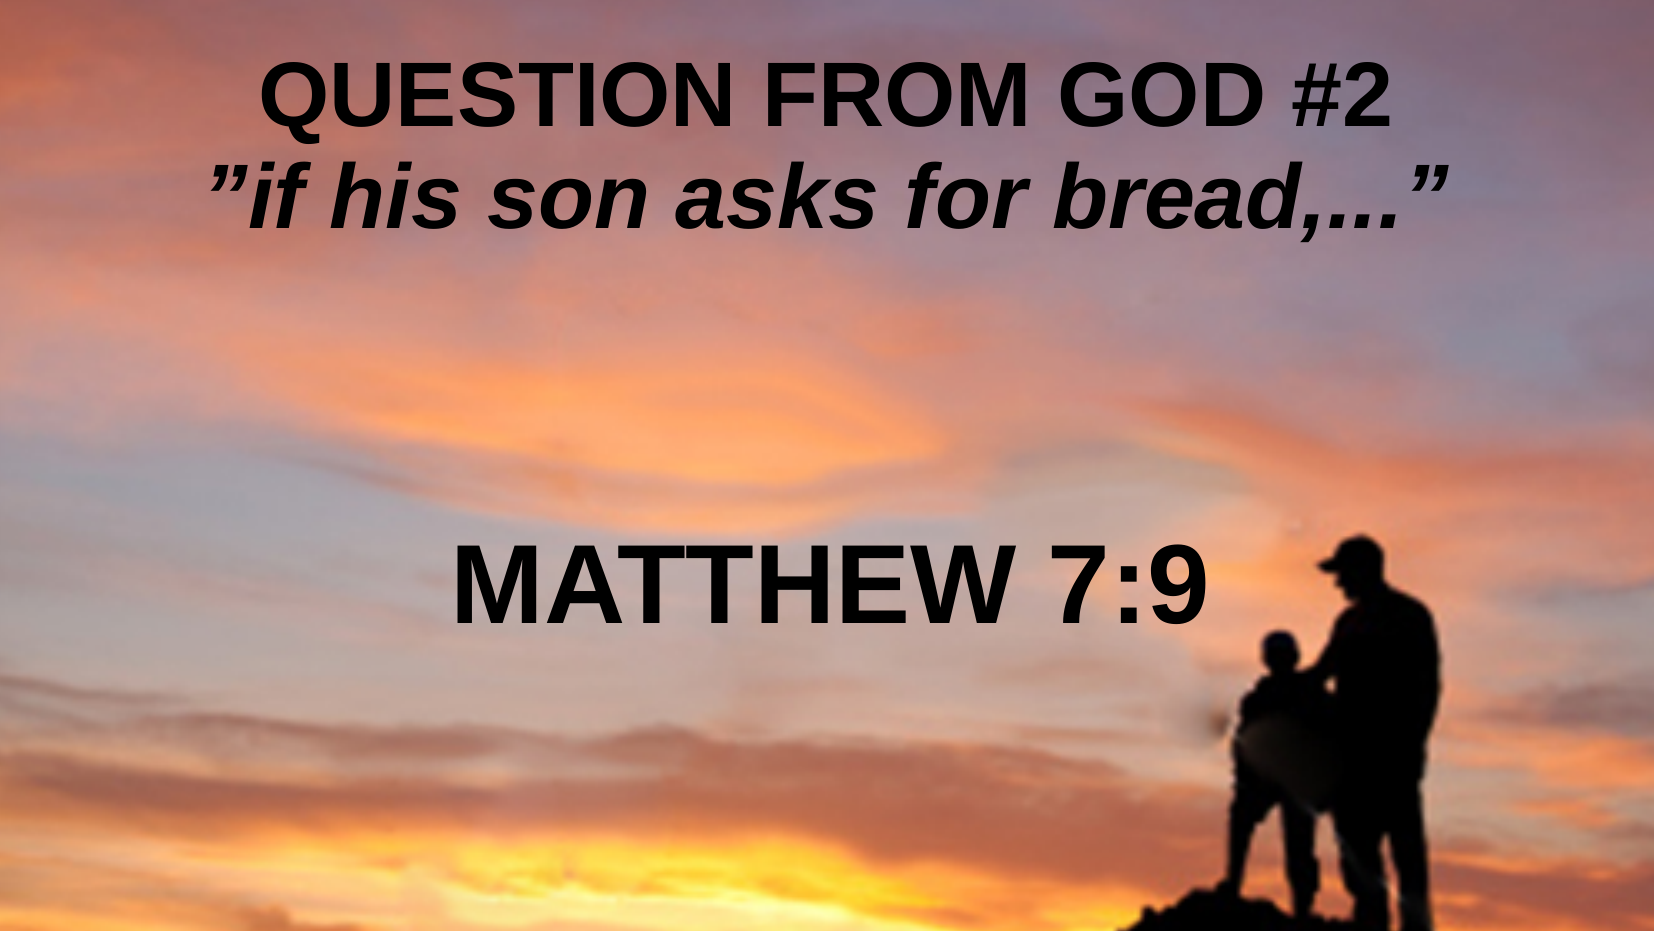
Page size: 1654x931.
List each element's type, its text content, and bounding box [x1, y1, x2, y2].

picture [0, 0, 1654, 931]
subtitle MATTHEW 7:9 [86, 270, 1576, 900]
title QUESTION FROM GOD #2 ”if his son asks for bread,...” [82, 37, 1571, 256]
